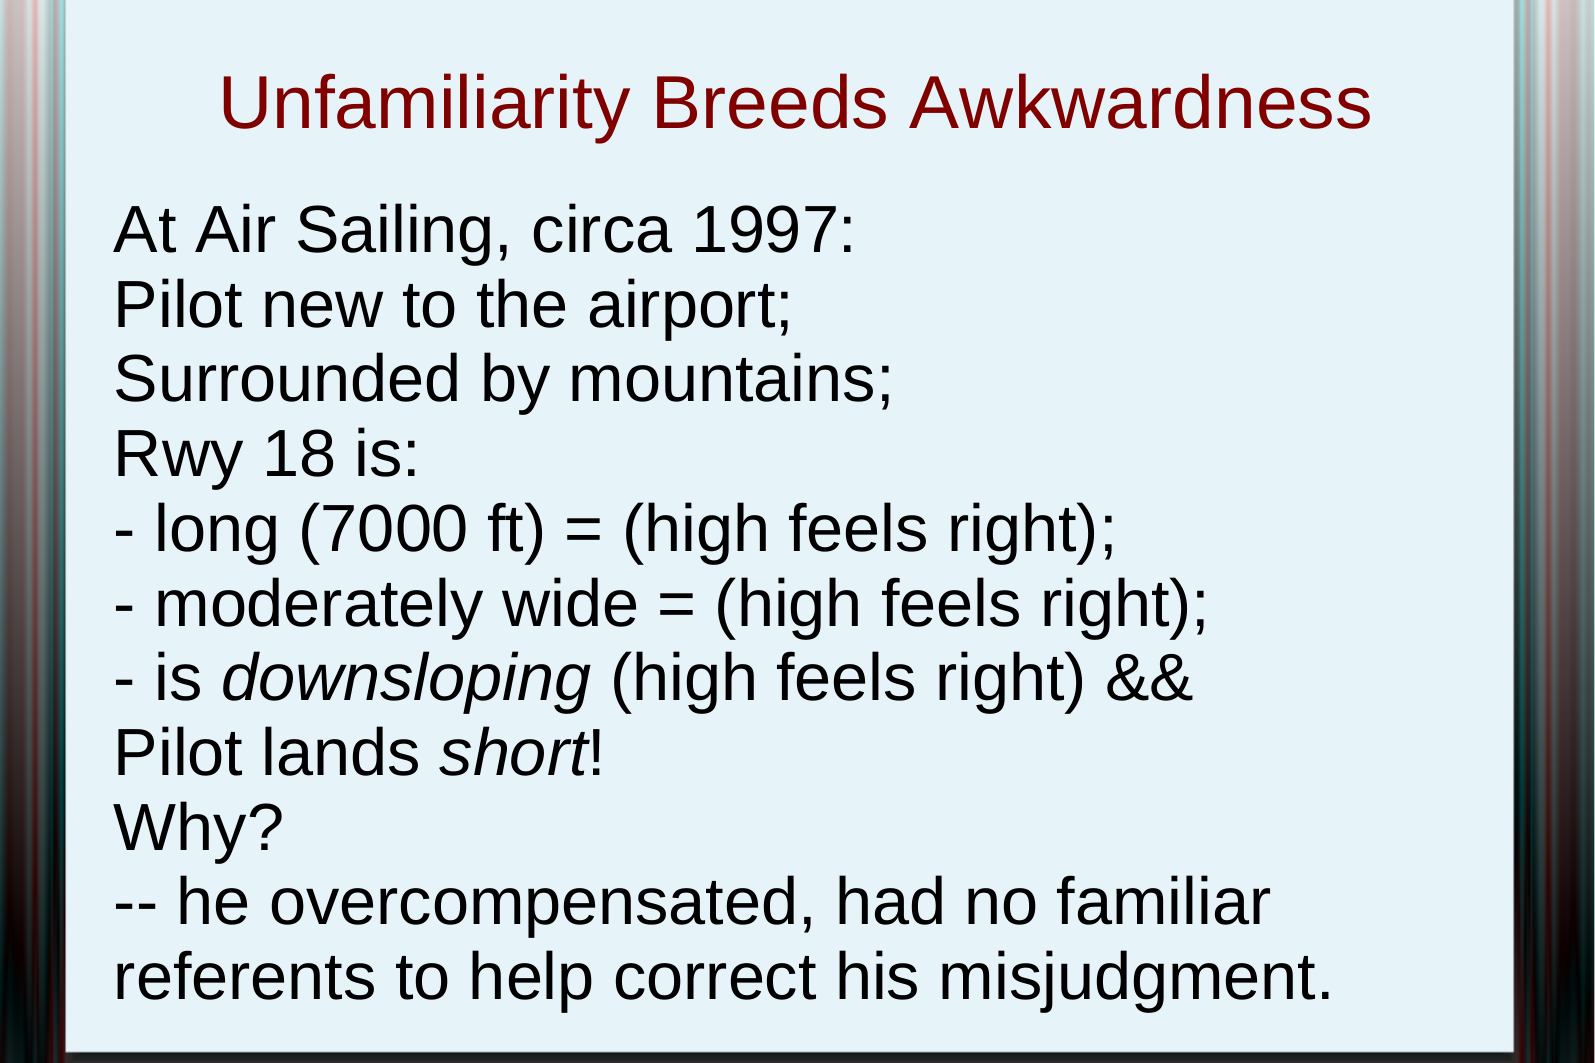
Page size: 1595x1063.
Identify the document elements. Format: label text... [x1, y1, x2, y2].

subtitle At Air Sailing, circa 1997: Pilot new to the airport; Surrounded by mountains; Rwy 18 is: - long (7000 ft) = (high feels right); - moderately wide = (high feels right); - is downsloping (high feels right) && Pilot lands short! Why? -- he overcompensated, had no familiar referents to help correct his misjudgment. [113, 191, 1453, 1063]
title Unfamiliarity Breeds Awkwardness [112, 37, 1480, 167]
picture [0, 0, 1595, 1063]
